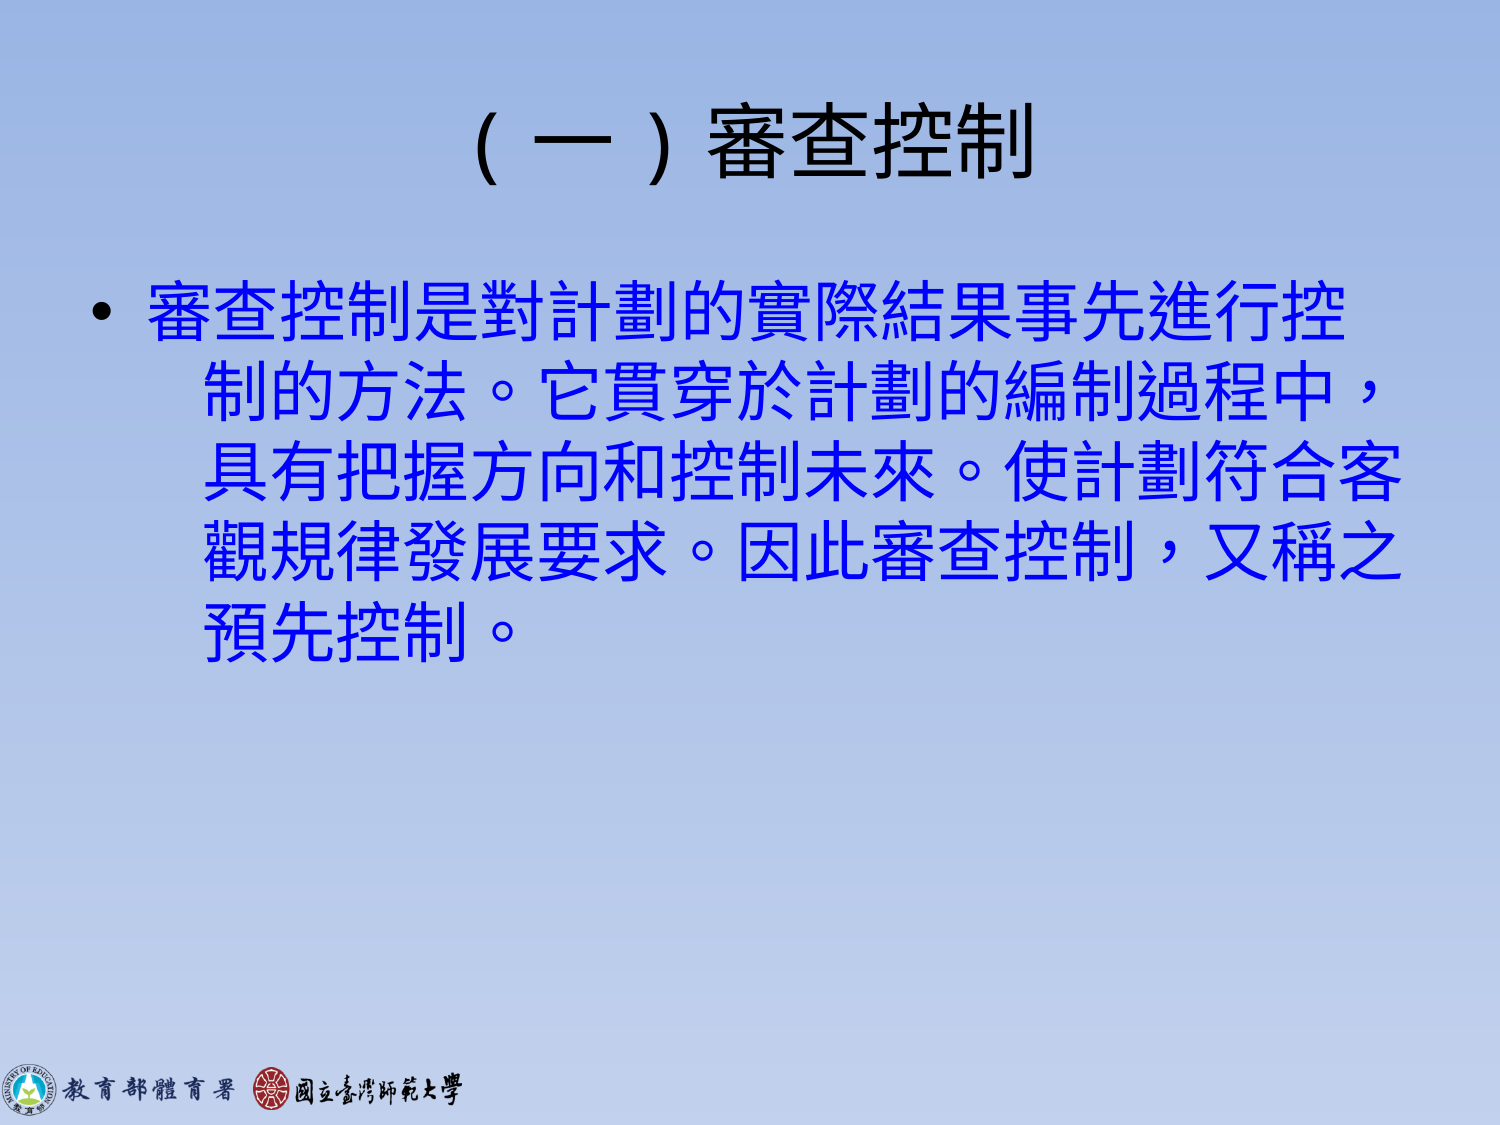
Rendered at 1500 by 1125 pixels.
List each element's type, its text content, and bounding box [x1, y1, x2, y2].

title (一)審查控制 [75, 45, 1426, 233]
list 審查控制是對計劃的實際結果事先進行控制的方法。它貫穿於計劃的編制過程中，具有把握方向和控制未來。使計劃符合客觀規律發展要求。因此審查控制，又稱之預先控制。 [75, 262, 1426, 1005]
